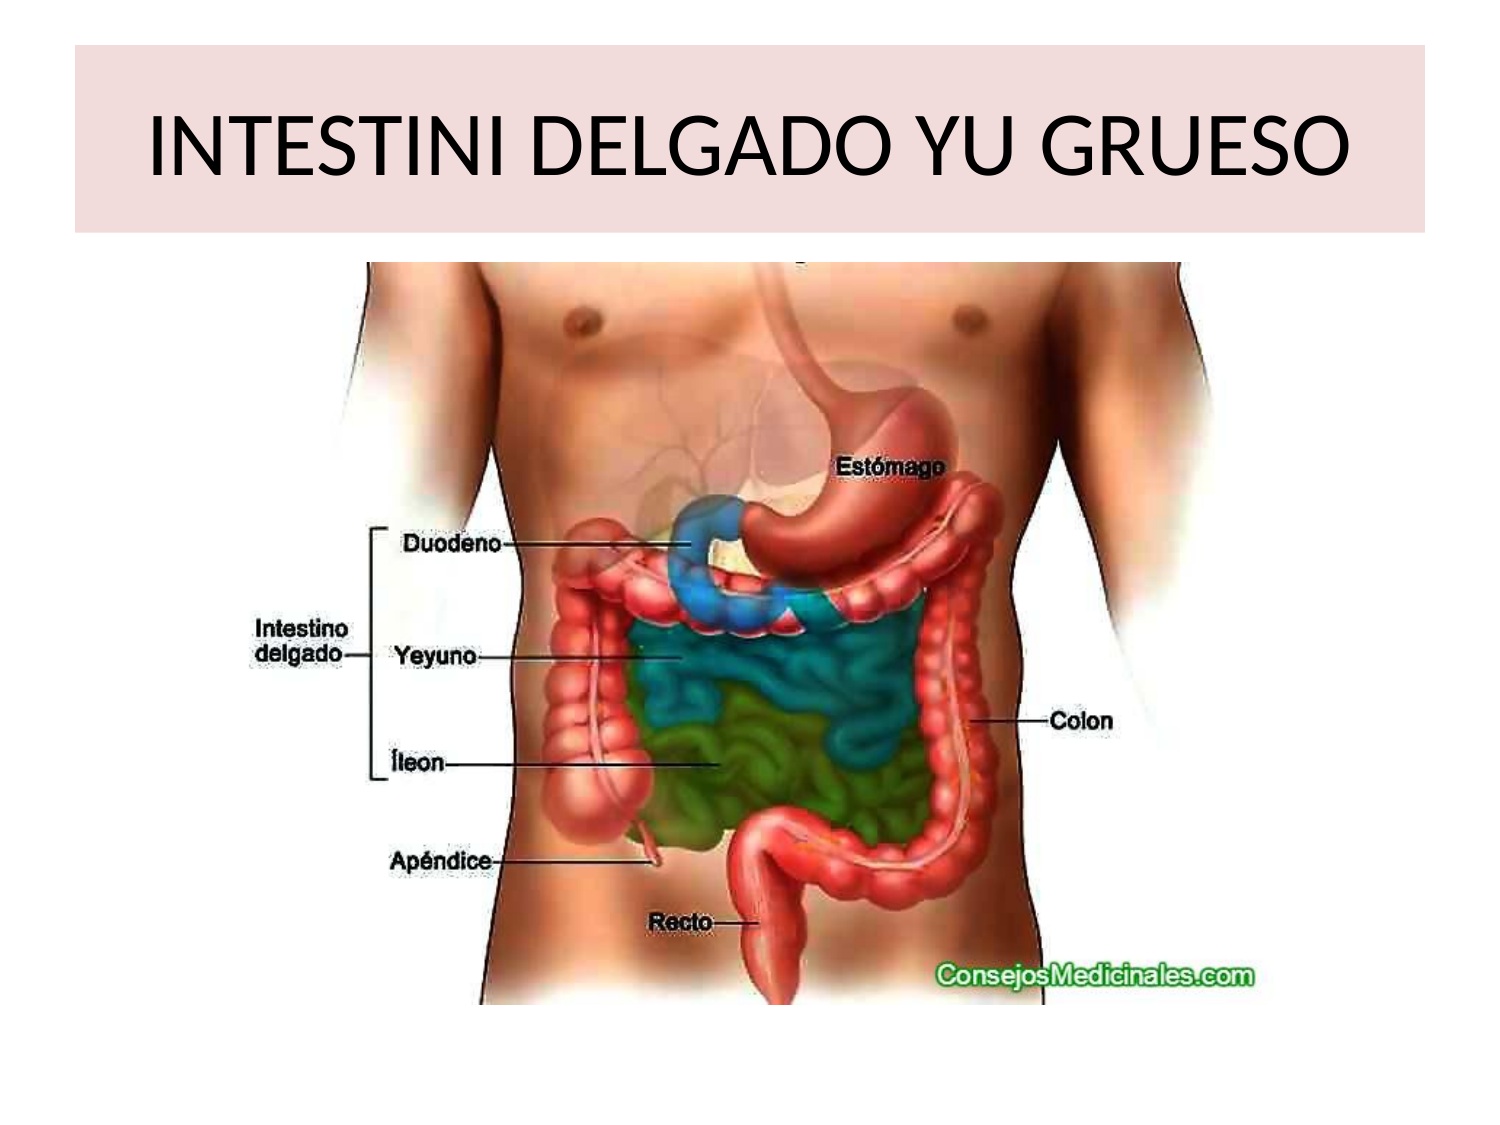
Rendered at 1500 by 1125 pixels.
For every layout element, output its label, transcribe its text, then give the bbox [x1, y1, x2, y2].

title INTESTINI DELGADO YU GRUESO [75, 45, 1425, 233]
picture [226, 262, 1273, 1005]
